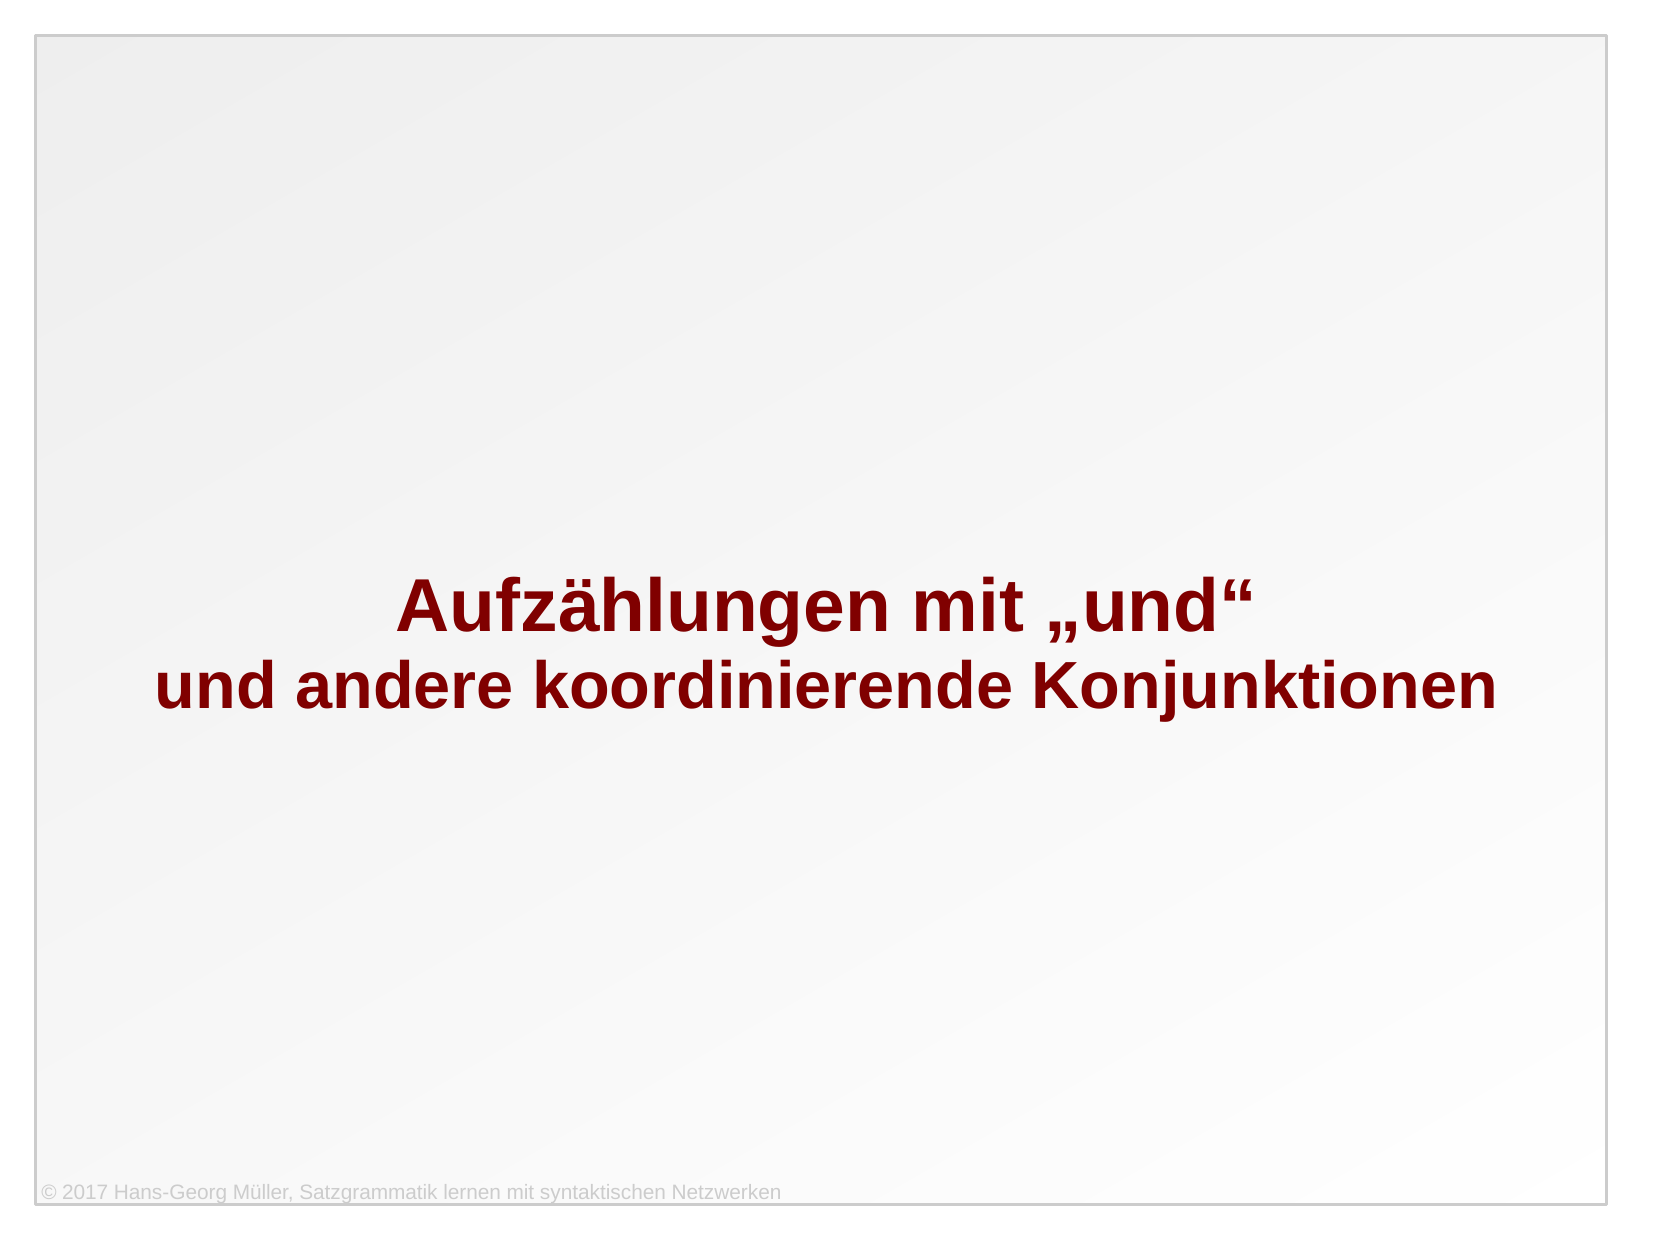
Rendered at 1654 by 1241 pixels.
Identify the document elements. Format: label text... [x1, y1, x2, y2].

title Aufzählungen mit „und“ und andere koordinierende Konjunktionen [82, 539, 1571, 747]
